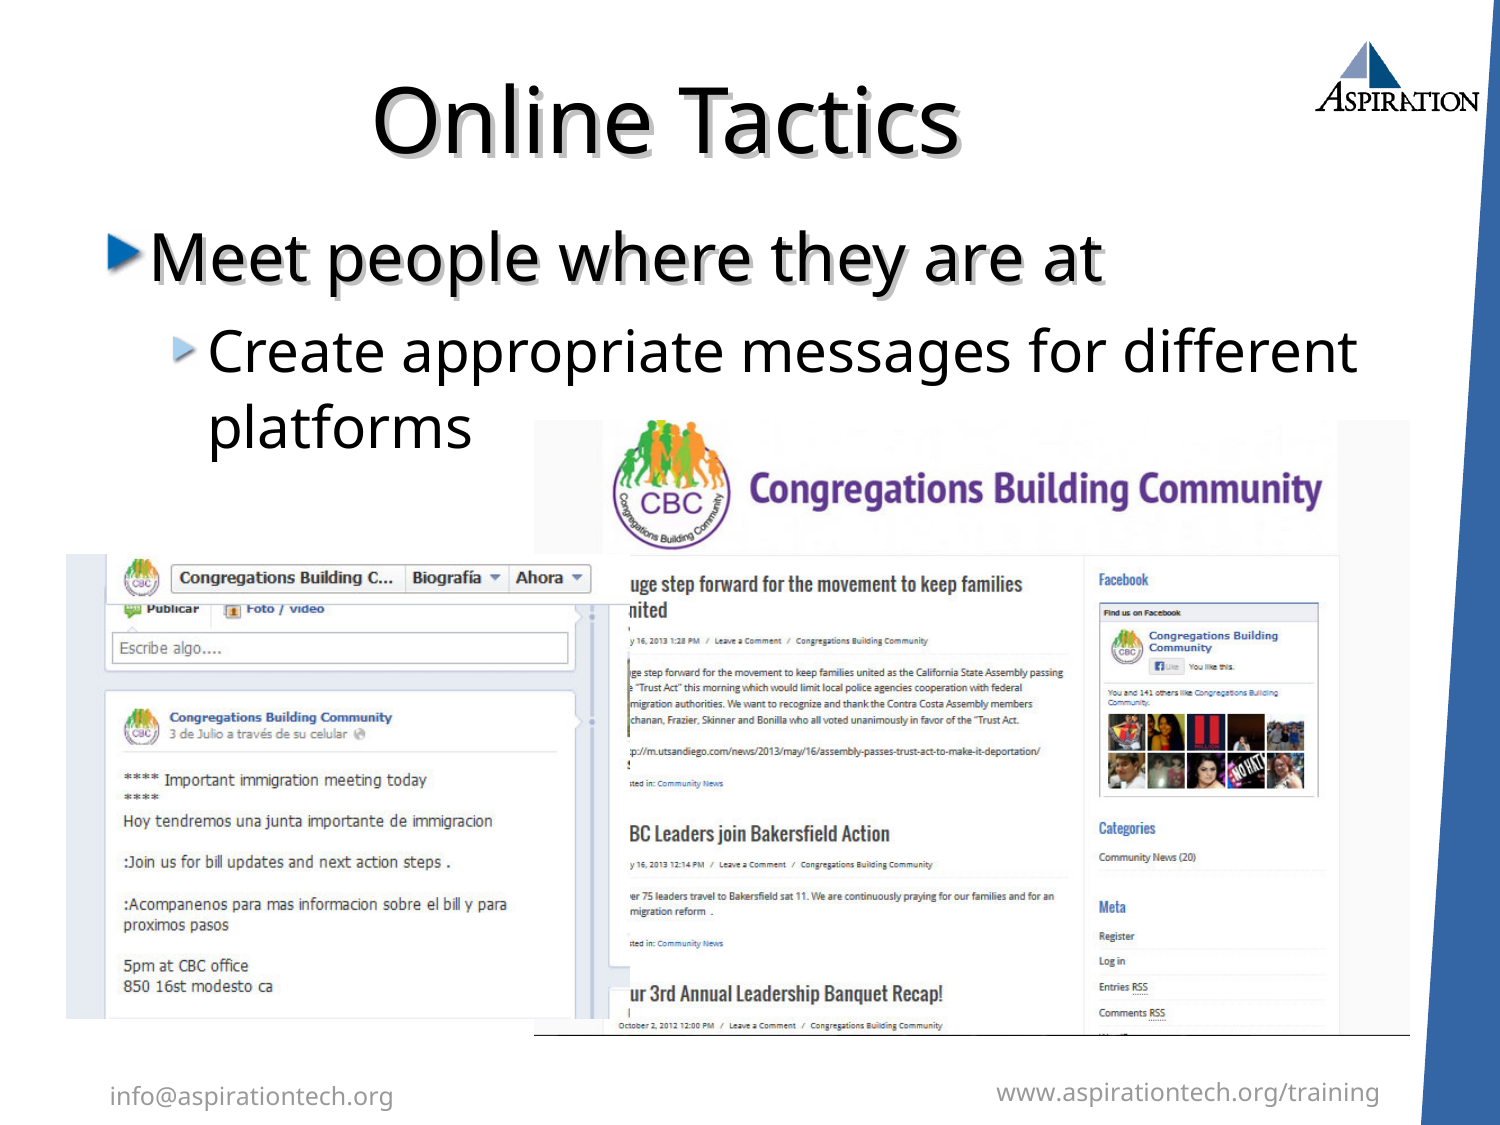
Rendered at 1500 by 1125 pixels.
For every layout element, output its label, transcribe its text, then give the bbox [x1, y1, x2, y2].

title Online Tactics [49, 19, 1284, 206]
list Meet people where they are at Create appropriate messages for different platforms [49, 209, 1447, 863]
picture [1315, 41, 1480, 120]
picture [66, 420, 1410, 1036]
